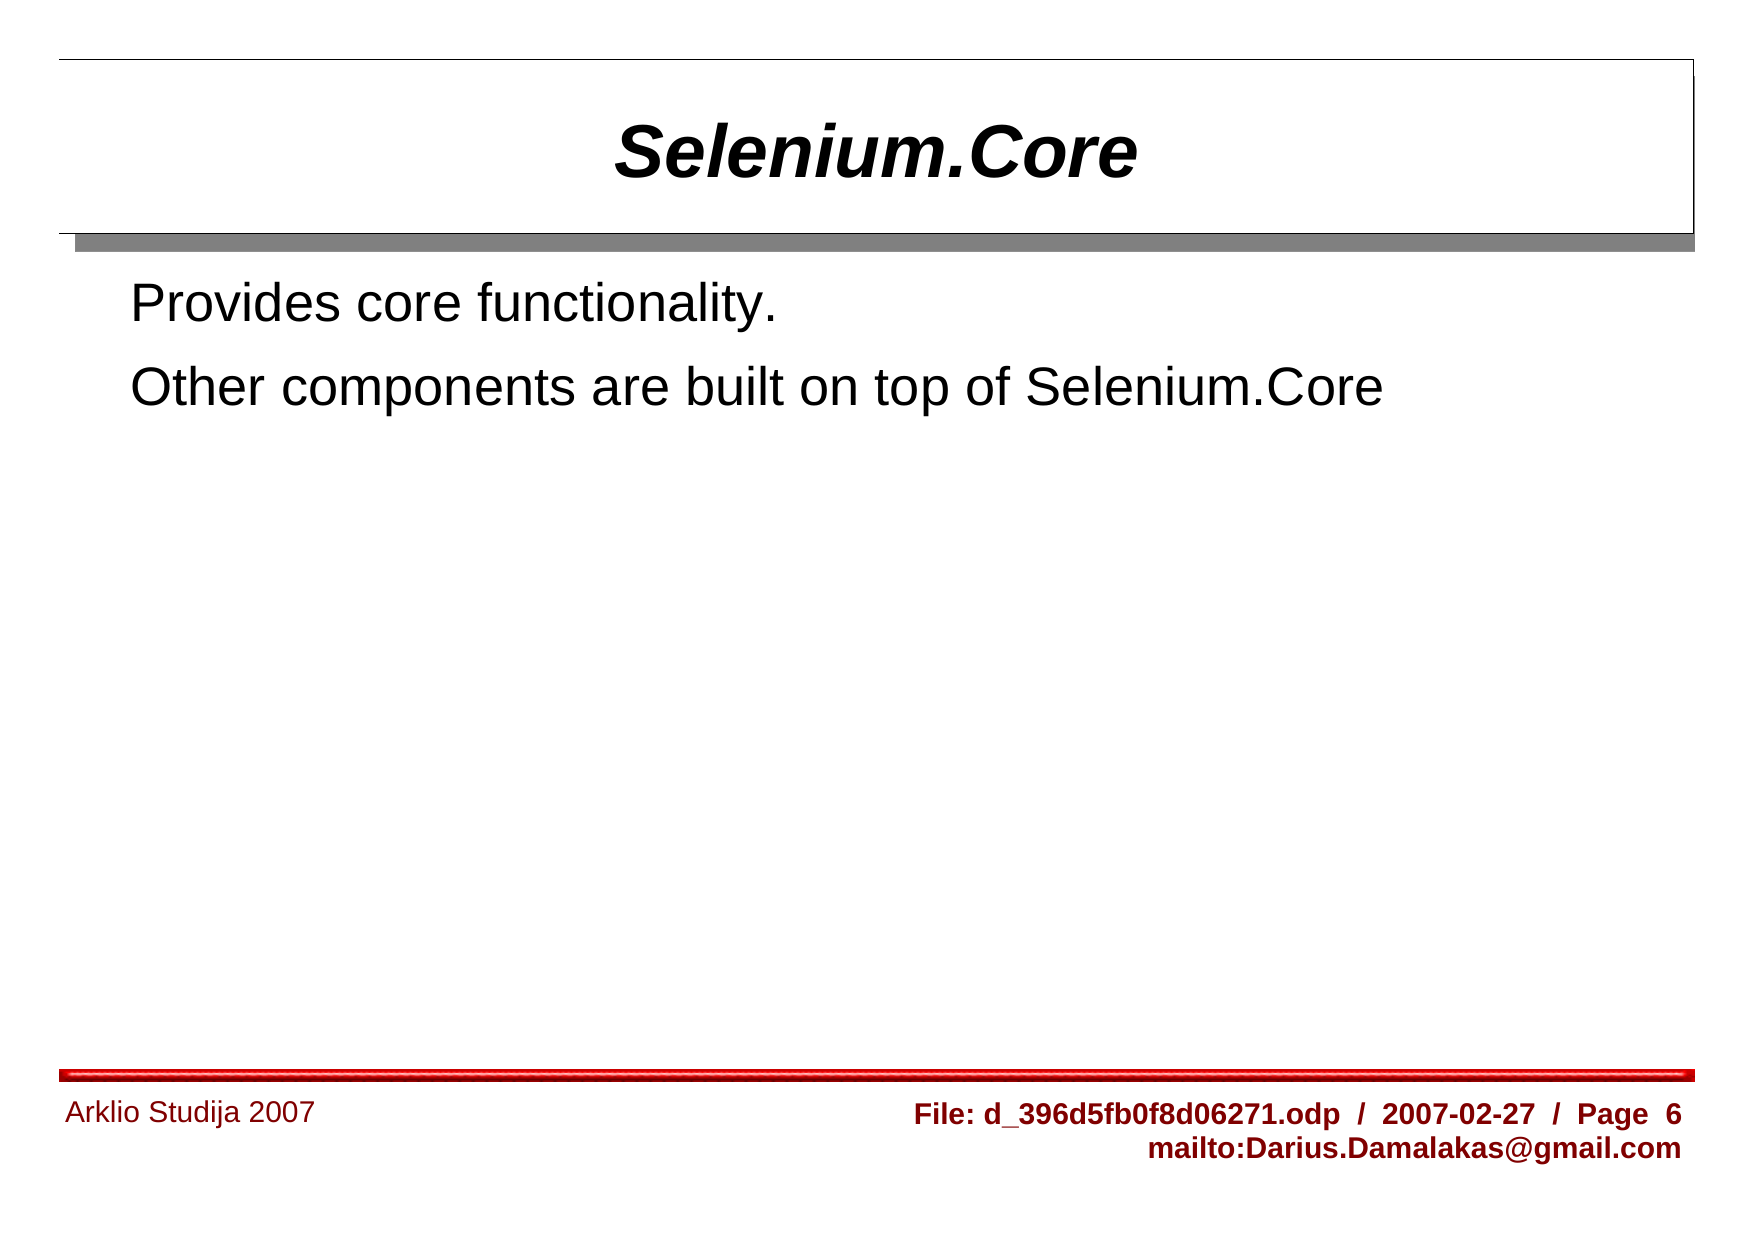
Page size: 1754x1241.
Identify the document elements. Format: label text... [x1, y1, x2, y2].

picture [59, 1069, 1695, 1082]
list Provides core functionality. Other components are built on top of Selenium.Core [71, 272, 1695, 1055]
title Selenium.Core [59, 59, 1695, 244]
